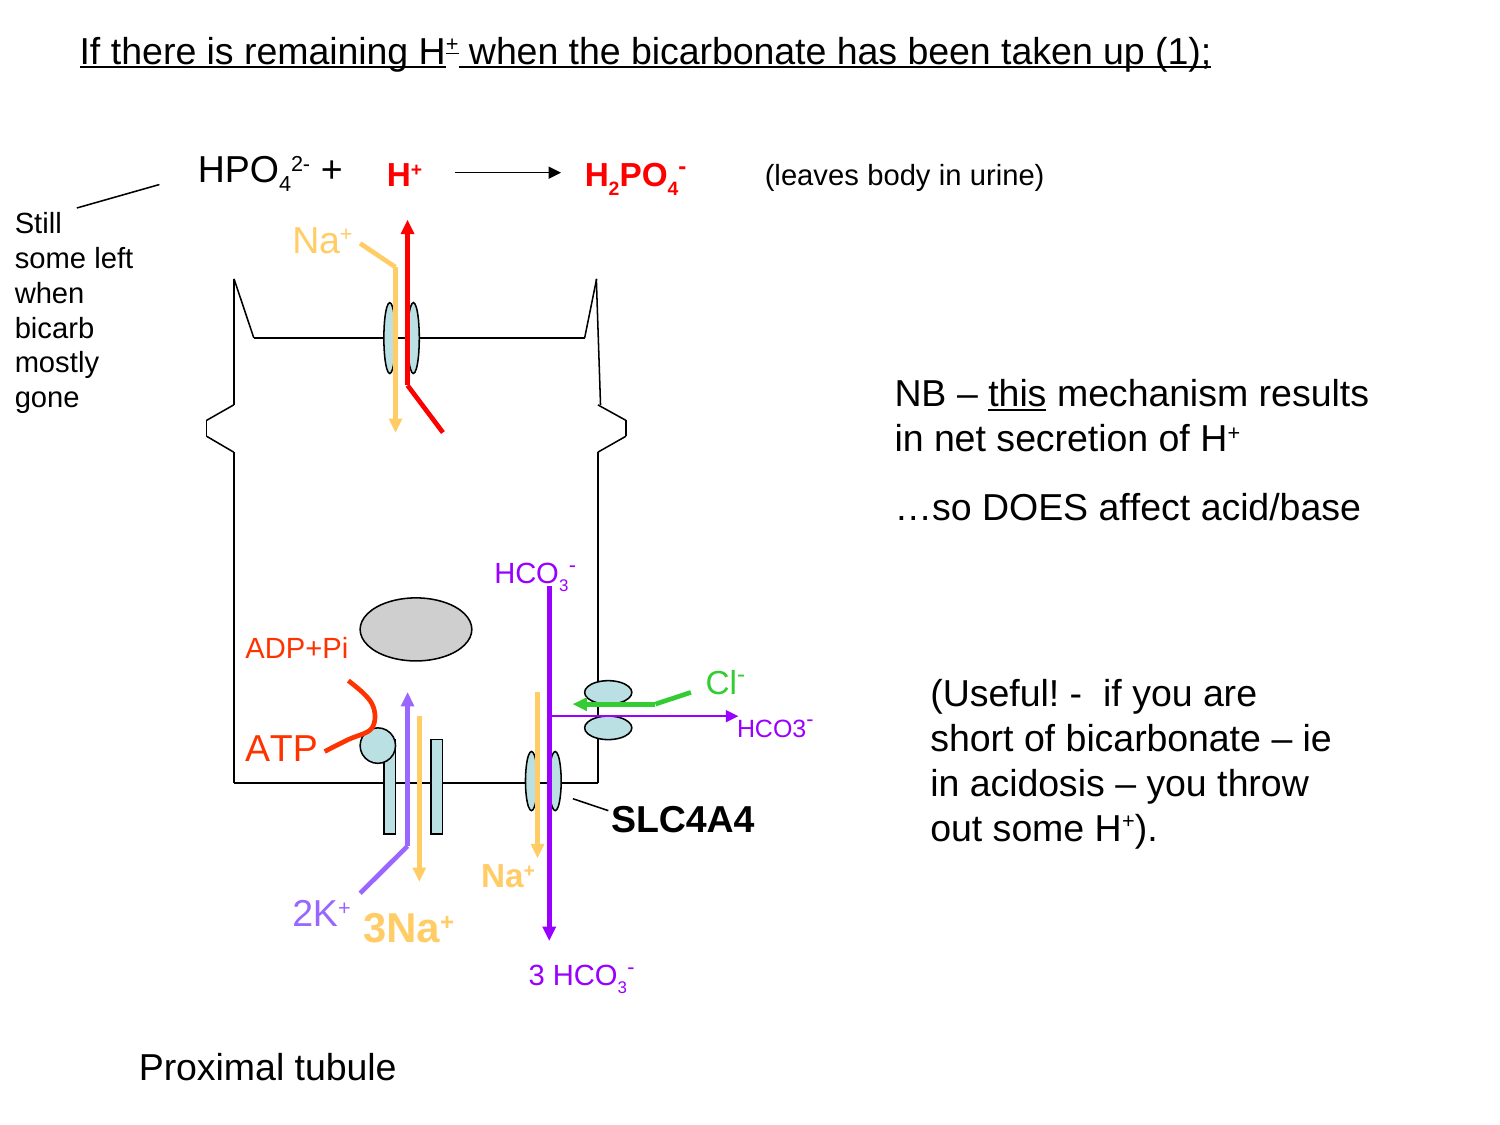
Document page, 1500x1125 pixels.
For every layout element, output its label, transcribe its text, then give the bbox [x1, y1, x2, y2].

text_box [584, 680, 632, 702]
text_box 3 HCO3- [513, 940, 715, 1005]
text_box (Useful! - if you are short of bicarbonate – ie in acidosis – you throw out some H+). [915, 661, 1362, 856]
text_box [584, 717, 632, 740]
text_box Cl- [690, 645, 833, 711]
text_box [552, 751, 562, 811]
text_box [430, 739, 443, 835]
text_box Still some left when bicarb mostly gone [0, 196, 154, 422]
text_box Na+ [466, 846, 609, 902]
text_box H+ H2PO4- [372, 137, 1424, 207]
text_box HCO3- [715, 711, 829, 754]
text_box [362, 597, 472, 661]
text_box 2K+ [277, 881, 373, 942]
text_box NB – this mechanism results in net secretion of H+ …so DOES affect acid/base [879, 361, 1412, 816]
text_box HCO3- [479, 538, 591, 603]
text_box (leaves body in urine) [750, 148, 1117, 200]
text_box ATP [230, 716, 349, 777]
text_box SLC4A4 [596, 786, 810, 848]
text_box If there is remaining H+ when the bicarbonate has been taken up (1); [64, 18, 1282, 80]
text_box Na+ [277, 207, 384, 269]
text_box [360, 727, 396, 835]
text_box [383, 302, 393, 374]
text_box 3Na+ [348, 893, 491, 959]
text_box [410, 302, 420, 374]
text_box Proximal tubule [123, 1034, 798, 1096]
text_box [525, 751, 535, 811]
text_box HPO42- + [183, 137, 420, 204]
text_box ADP+Pi [230, 621, 364, 672]
